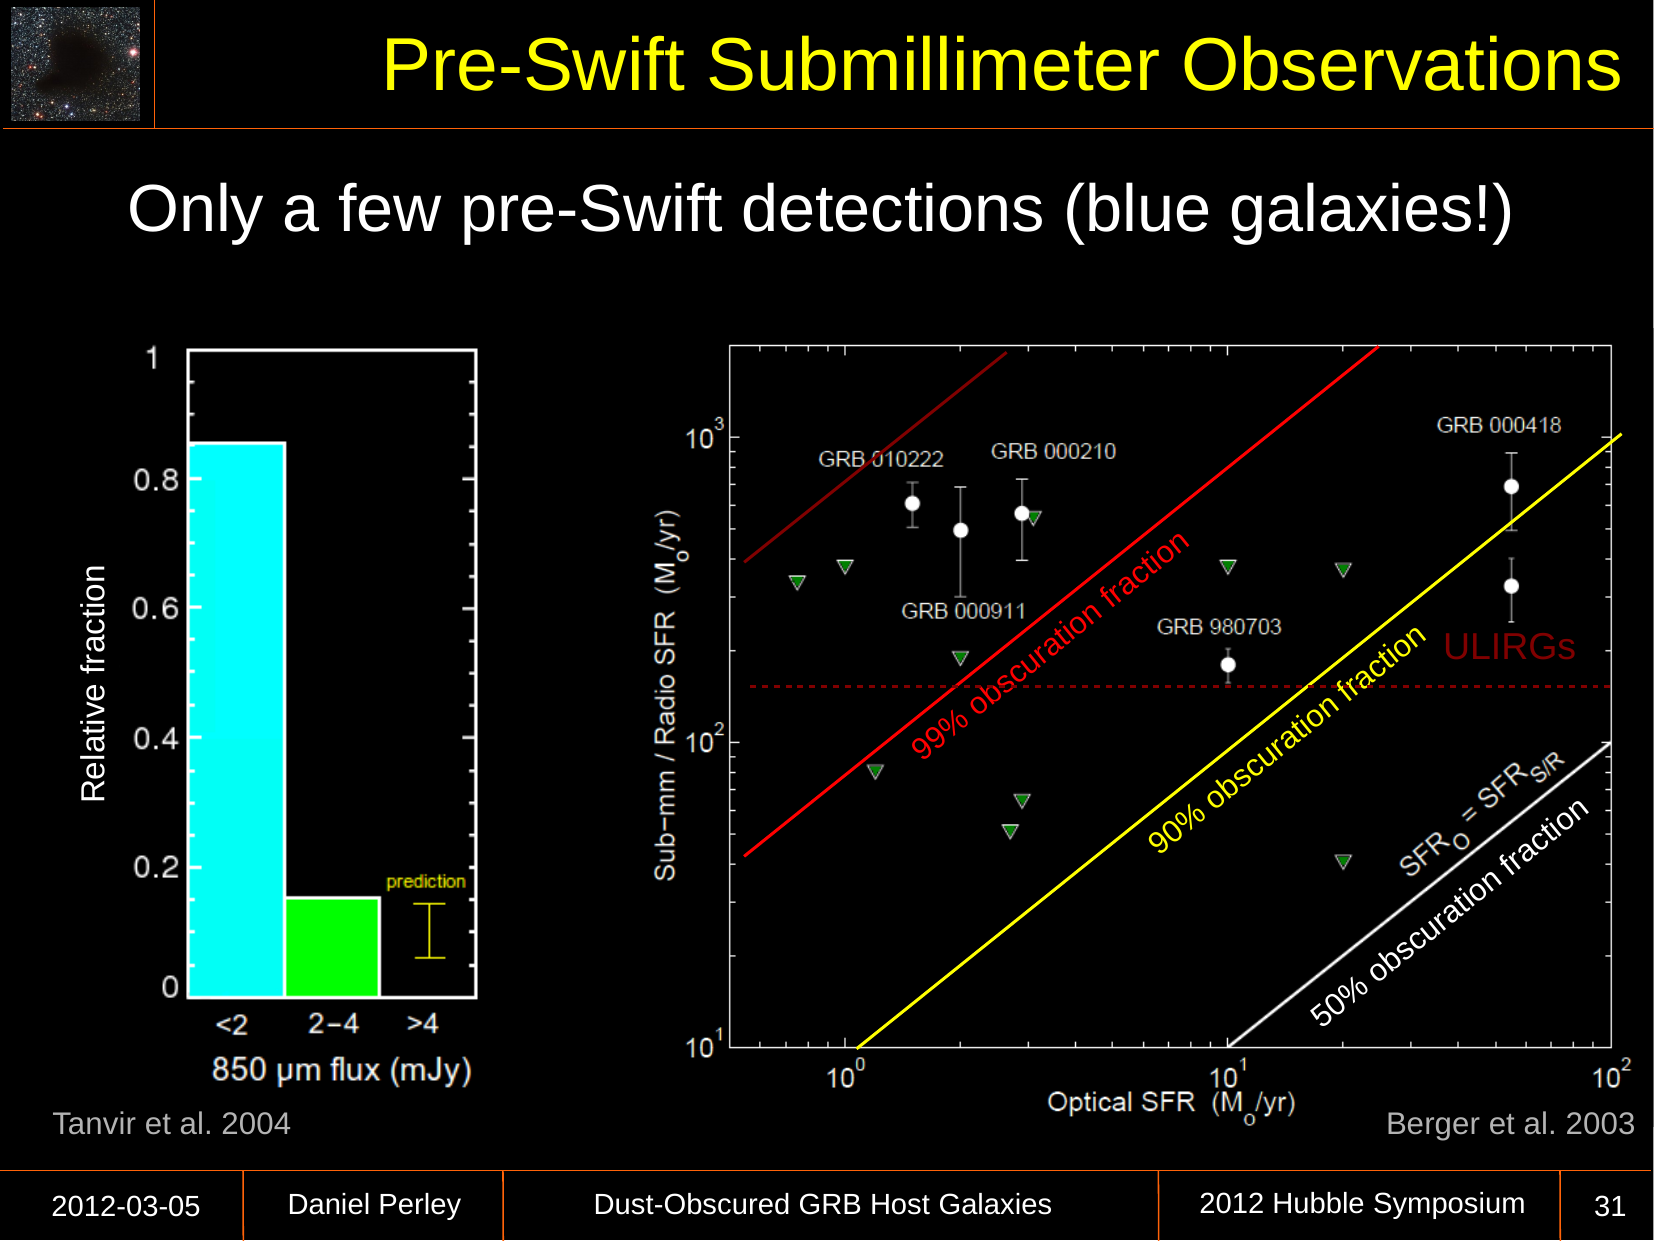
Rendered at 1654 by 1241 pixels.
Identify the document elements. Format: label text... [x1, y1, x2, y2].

text_box 90% obscuration fraction [1125, 577, 1477, 877]
text_box ULIRGs [1428, 618, 1654, 676]
text_box Berger et al. 2003 [1313, 1099, 1651, 1149]
title Pre-Swift Submillimeter Observations [150, 21, 1624, 108]
text_box Tanvir et al. 2004 [37, 1099, 376, 1149]
text_box Relative fraction [67, 518, 119, 819]
picture [75, 337, 527, 1097]
picture [610, 328, 1654, 1127]
text_box 99% obscuration fraction [888, 484, 1240, 783]
text_box 50% obscuration fraction [1287, 751, 1640, 1051]
picture [11, 7, 140, 121]
text_box Only a few pre-Swift detections (blue galaxies!) [112, 163, 1576, 254]
